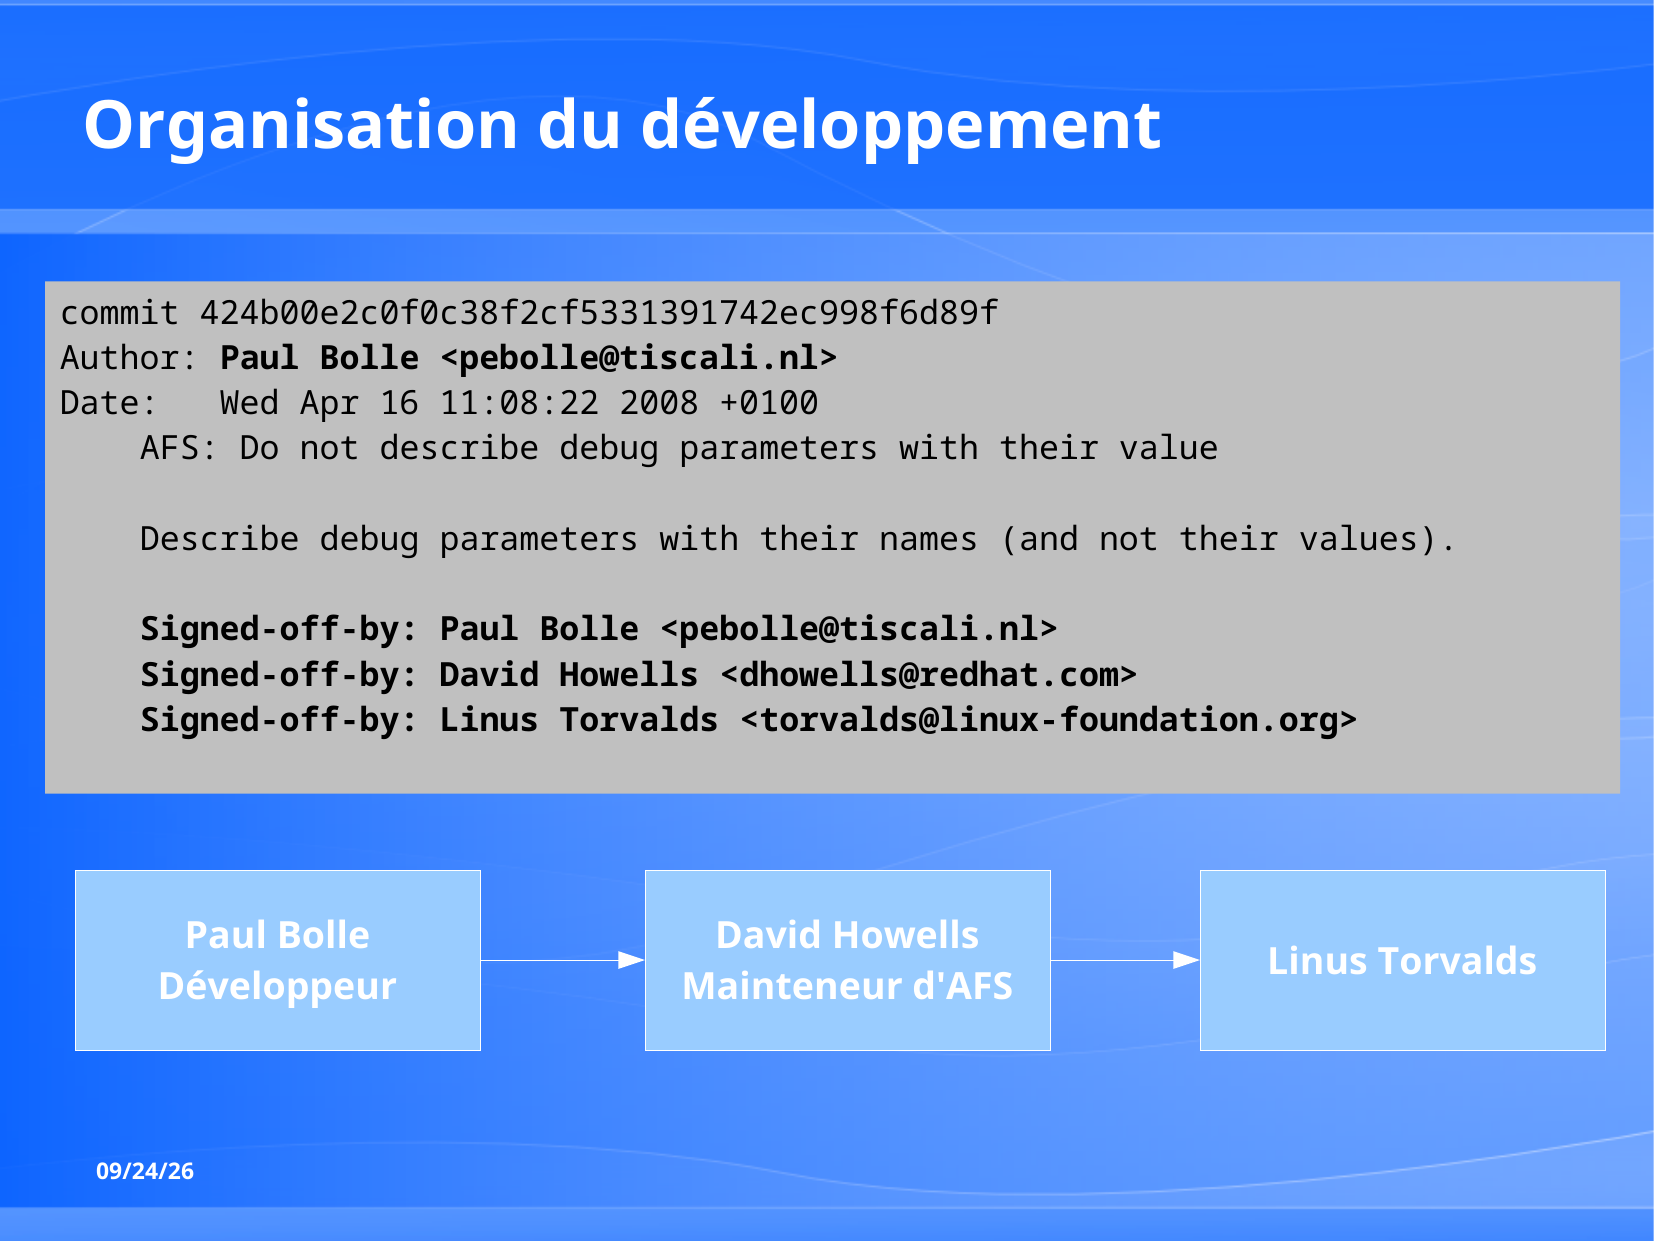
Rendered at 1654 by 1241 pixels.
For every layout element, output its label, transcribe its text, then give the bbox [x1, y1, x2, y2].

text_box Paul Bolle Développeur [75, 870, 481, 1051]
text_box Linus Torvalds [1200, 870, 1606, 1051]
picture [0, 0, 1654, 1241]
text_box David Howells Mainteneur d'AFS [645, 870, 1051, 1051]
title Organisation du développement [23, 15, 1625, 229]
text_box commit 424b00e2c0f0c38f2cf5331391742ec998f6d89f Author: Paul Bolle <pebolle@tiscali.nl> Date: Wed Apr 16 11:08:22 2008 +0100 AFS: Do not describe debug parameters with their value Describe debug parameters with their names (and not their values). Signed-off-by: Paul Bolle <pebolle@tiscali.nl> Signed-off-by: David Howells <dhowells@redhat.com> Signed-off-by: Linus Torvalds <torvalds@linux-foundation.org> [45, 315, 1621, 760]
